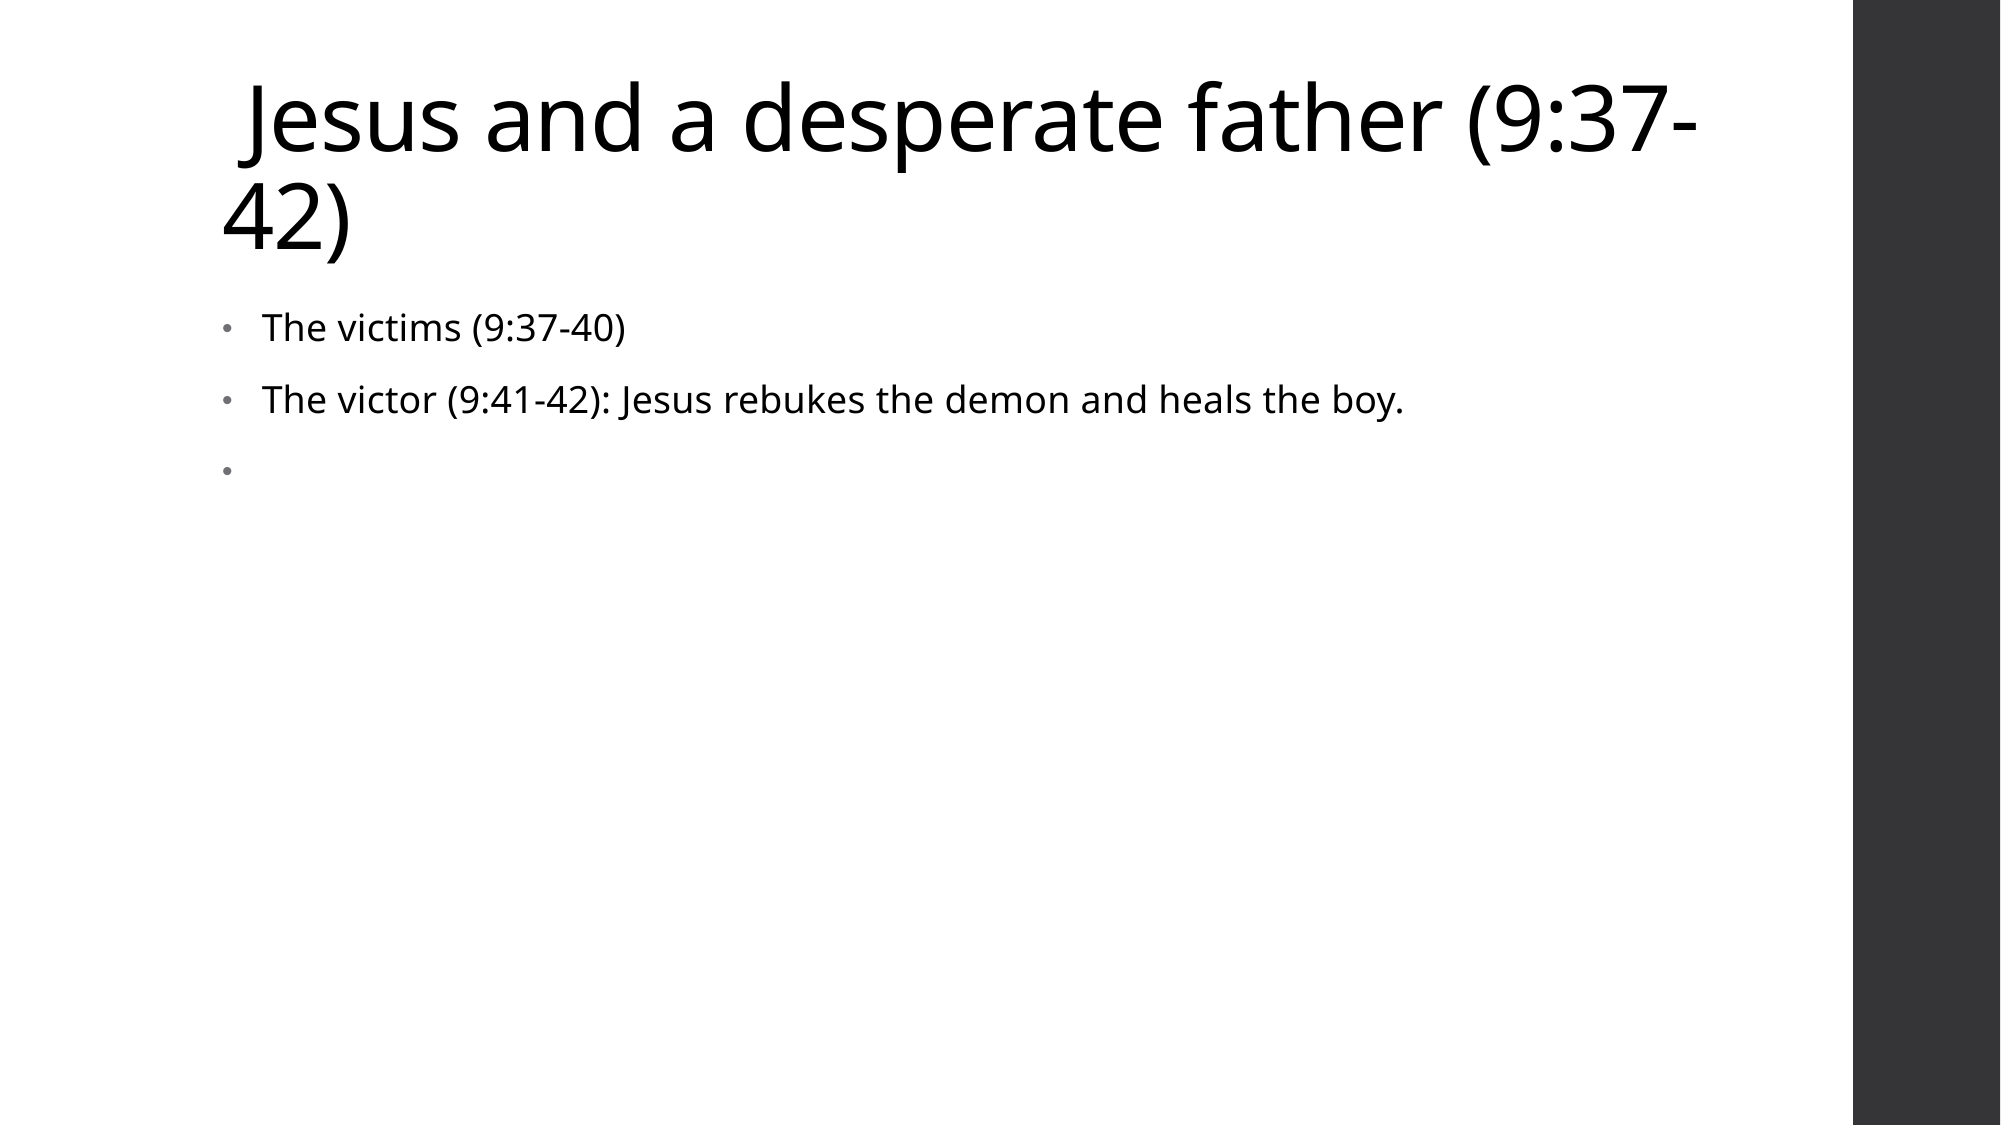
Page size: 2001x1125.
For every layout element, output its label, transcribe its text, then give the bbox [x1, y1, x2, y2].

list The victims (9:37-40) The victor (9:41-42): Jesus rebukes the demon and heals the boy. [206, 299, 1617, 1014]
title Jesus and a desperate father (9:37-42) [206, 60, 1797, 278]
